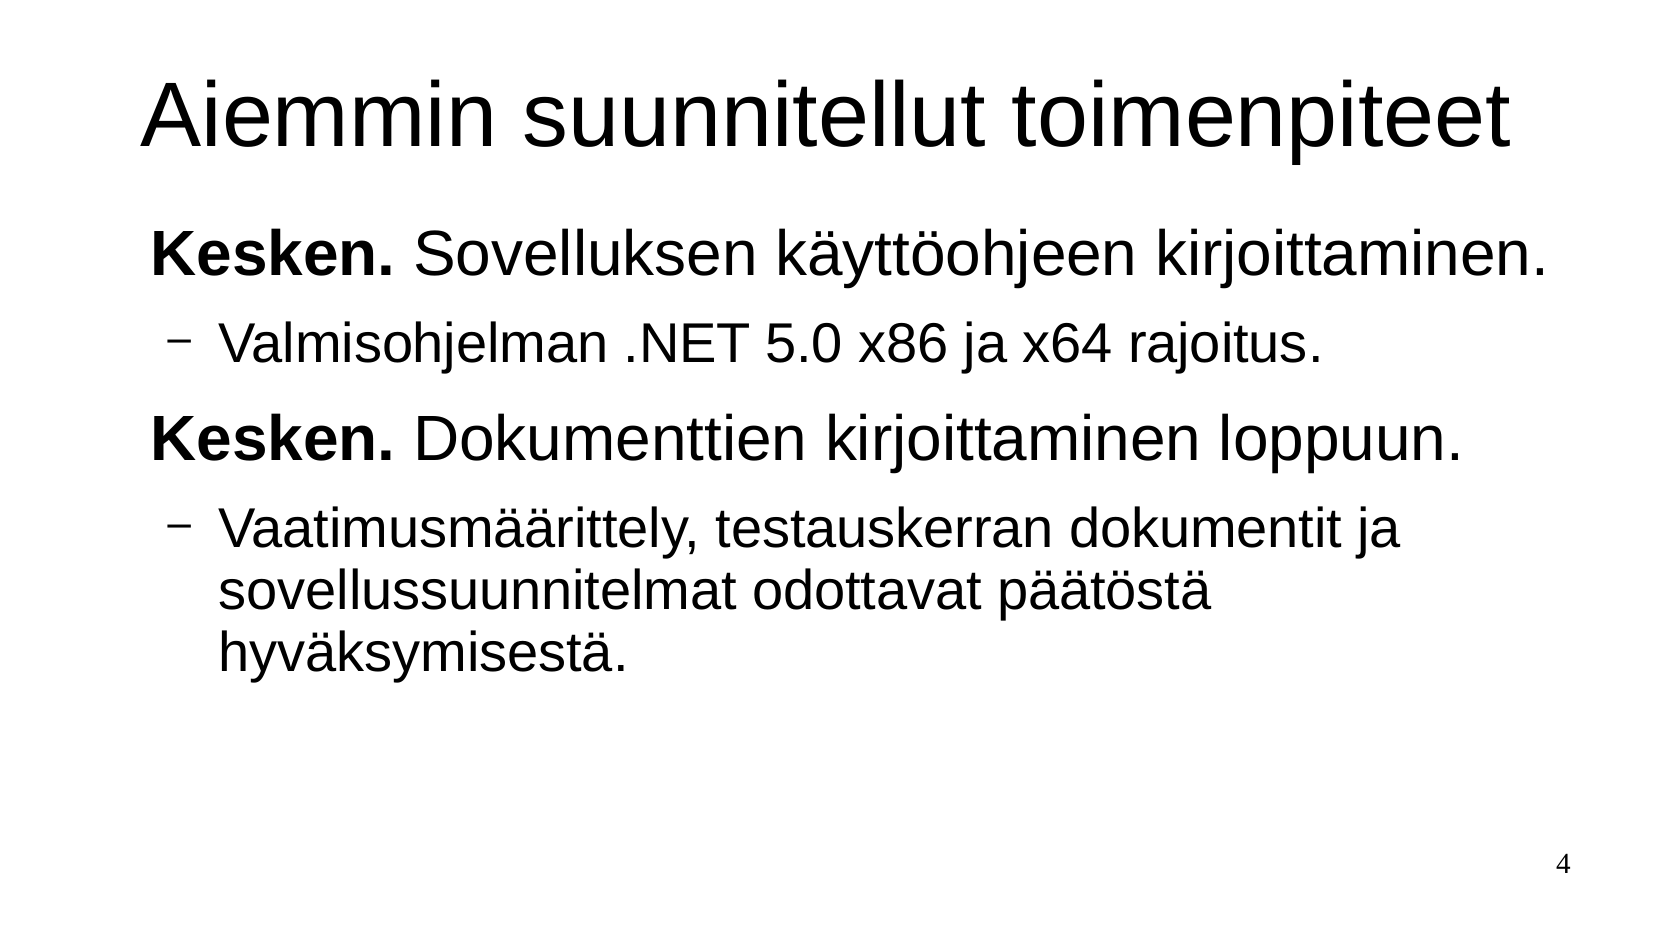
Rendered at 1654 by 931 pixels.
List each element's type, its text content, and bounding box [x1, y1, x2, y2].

title Aiemmin suunnitellut toimenpiteet [82, 37, 1571, 193]
list Kesken. Sovelluksen käyttöohjeen kirjoittaminen. Valmisohjelman .NET 5.0 x86 ja x64 rajoitus. Kesken. Dokumenttien kirjoittaminen loppuun. Vaatimusmäärittely, testauskerran dokumentit ja sovellussuunnitelmat odottavat päätöstä hyväksymisestä. [82, 217, 1571, 758]
